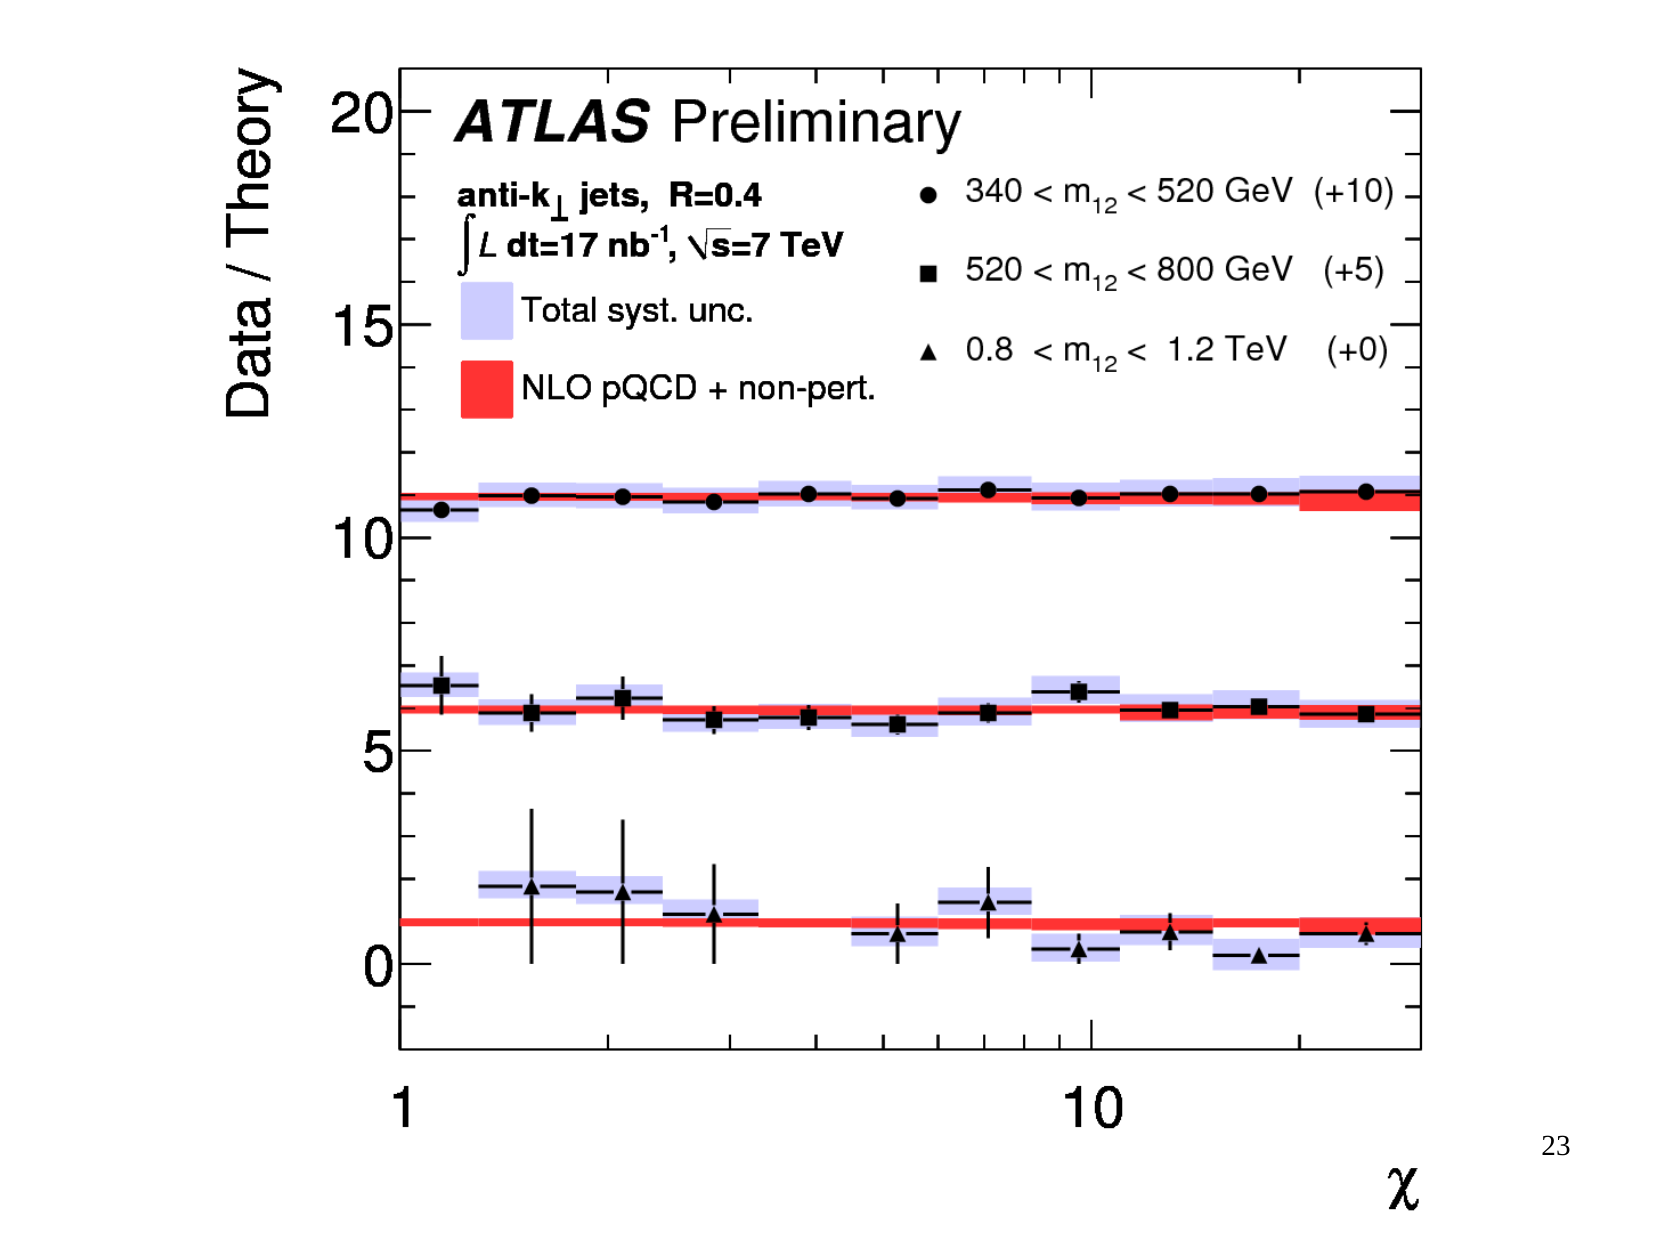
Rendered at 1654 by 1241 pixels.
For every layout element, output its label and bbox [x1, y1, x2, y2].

picture [193, 7, 1486, 1241]
